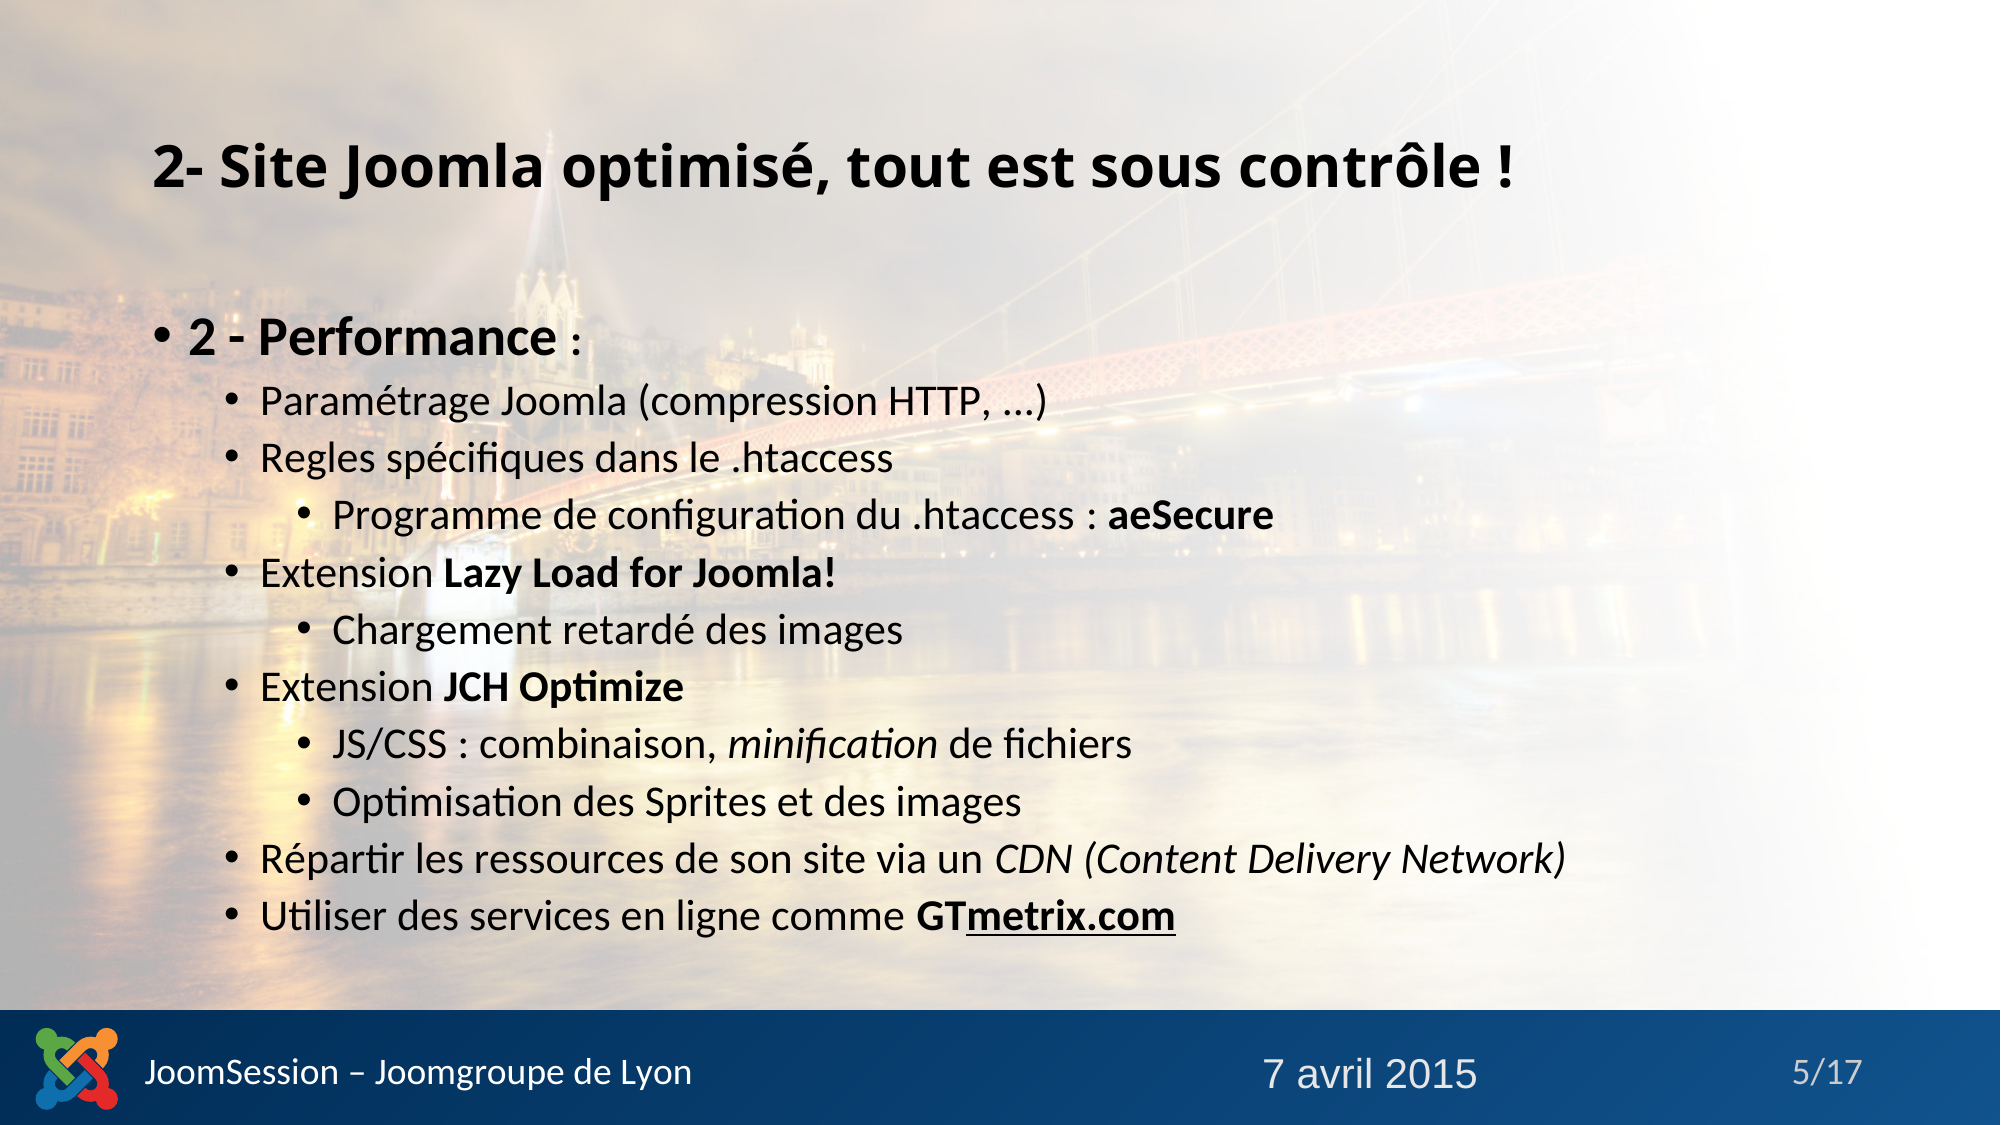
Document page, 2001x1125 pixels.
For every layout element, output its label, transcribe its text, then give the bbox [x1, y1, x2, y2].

picture [0, 0, 2001, 1125]
list 2 - Performance : Paramétrage Joomla (compression HTTP, ...) Regles spécifiques dans le .htaccess Programme de configuration du .htaccess : aeSecure Extension Lazy Load for Joomla! Chargement retardé des images Extension JCH Optimize JS/CSS : combinaison, minification de fichiers Optimisation des Sprites et des images Répartir les ressources de son site via un CDN (Content Delivery Network) Utiliser des services en ligne comme GTmetrix.com [137, 299, 1863, 952]
title 2- Site Joomla optimisé, tout est sous contrôle ! [137, 59, 1863, 278]
